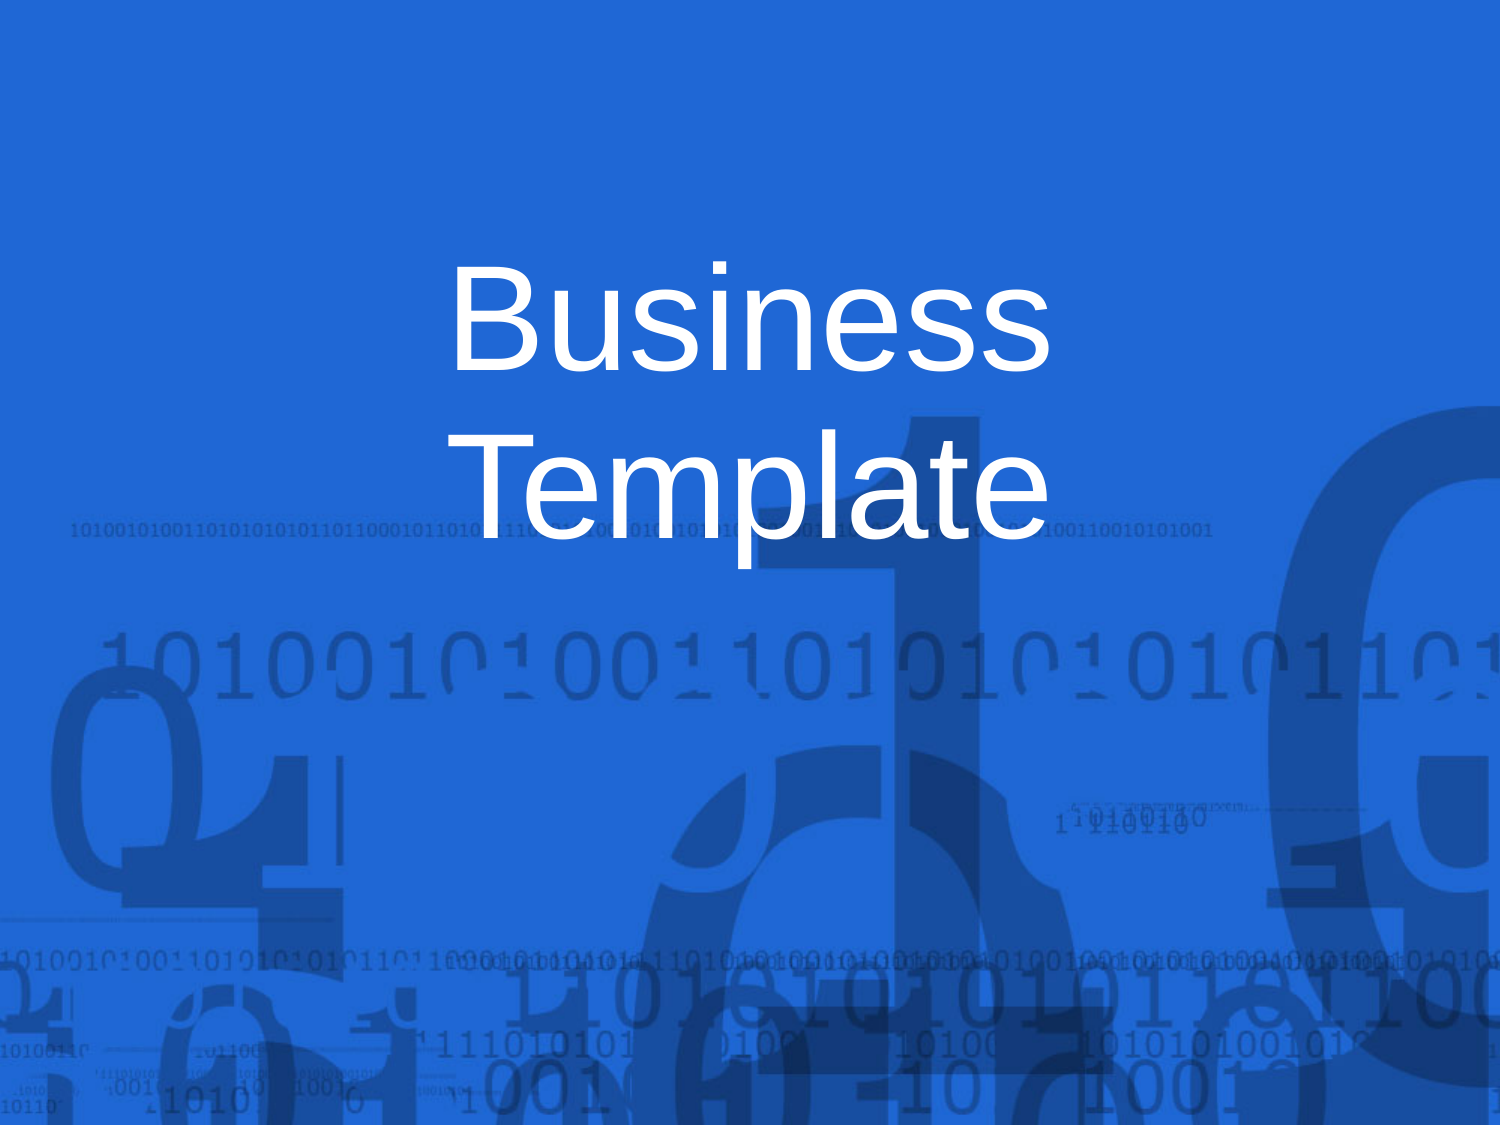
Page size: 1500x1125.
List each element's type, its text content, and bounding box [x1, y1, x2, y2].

title Business Template [112, 214, 1388, 591]
picture [0, 0, 1500, 1125]
